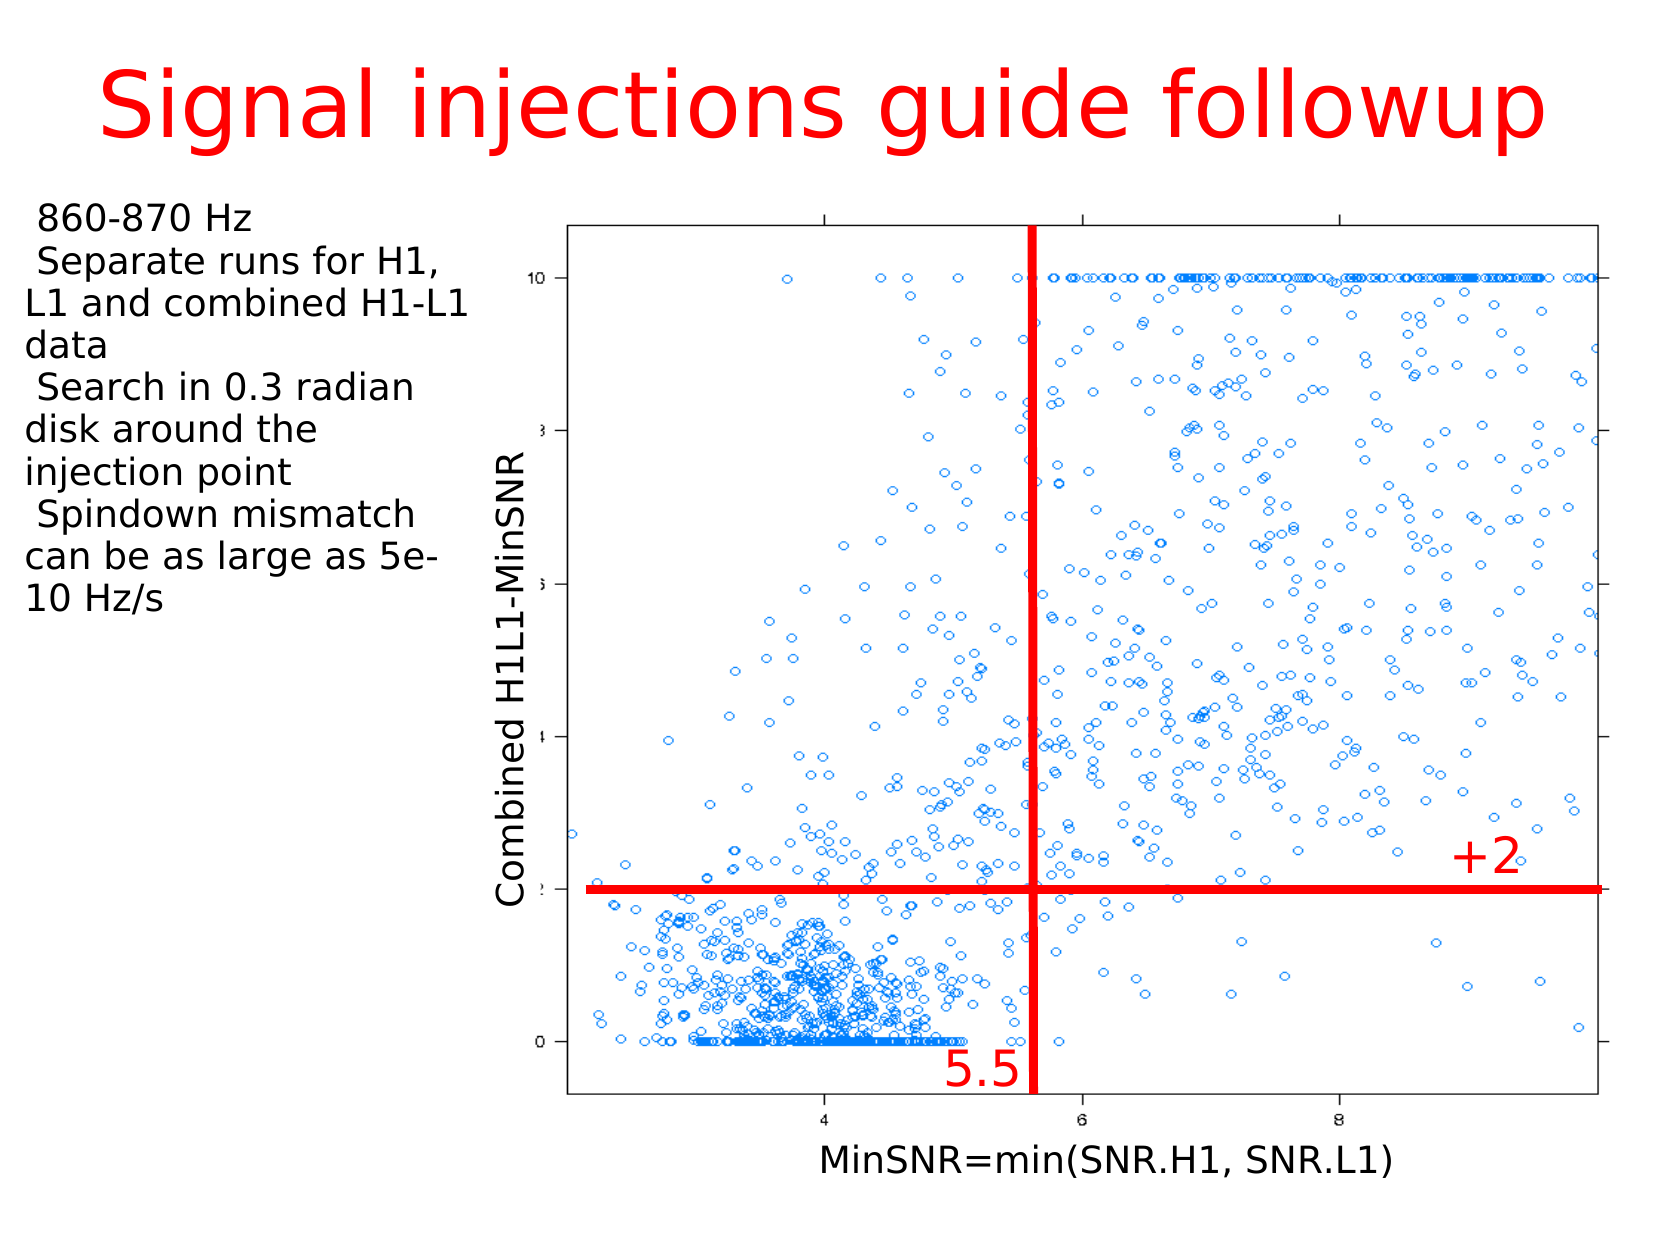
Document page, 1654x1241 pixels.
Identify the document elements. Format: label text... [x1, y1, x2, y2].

picture [466, 166, 1654, 1191]
text_box Combined H1L1-MinSNR [496, 325, 541, 924]
text_box 5.5 [928, 1034, 1051, 1108]
text_box 860-870 Hz Separate runs for H1, L1 and combined H1-L1 data Search in 0.3 radian disk around the injection point Spindown mismatch can be as large as 5e-10 Hz/s [9, 190, 496, 1145]
text_box MinSNR=min(SNR.H1, SNR.L1) [803, 1132, 1447, 1191]
title Signal injections guide followup [79, 9, 1569, 190]
text_box +2 [1434, 821, 1590, 895]
